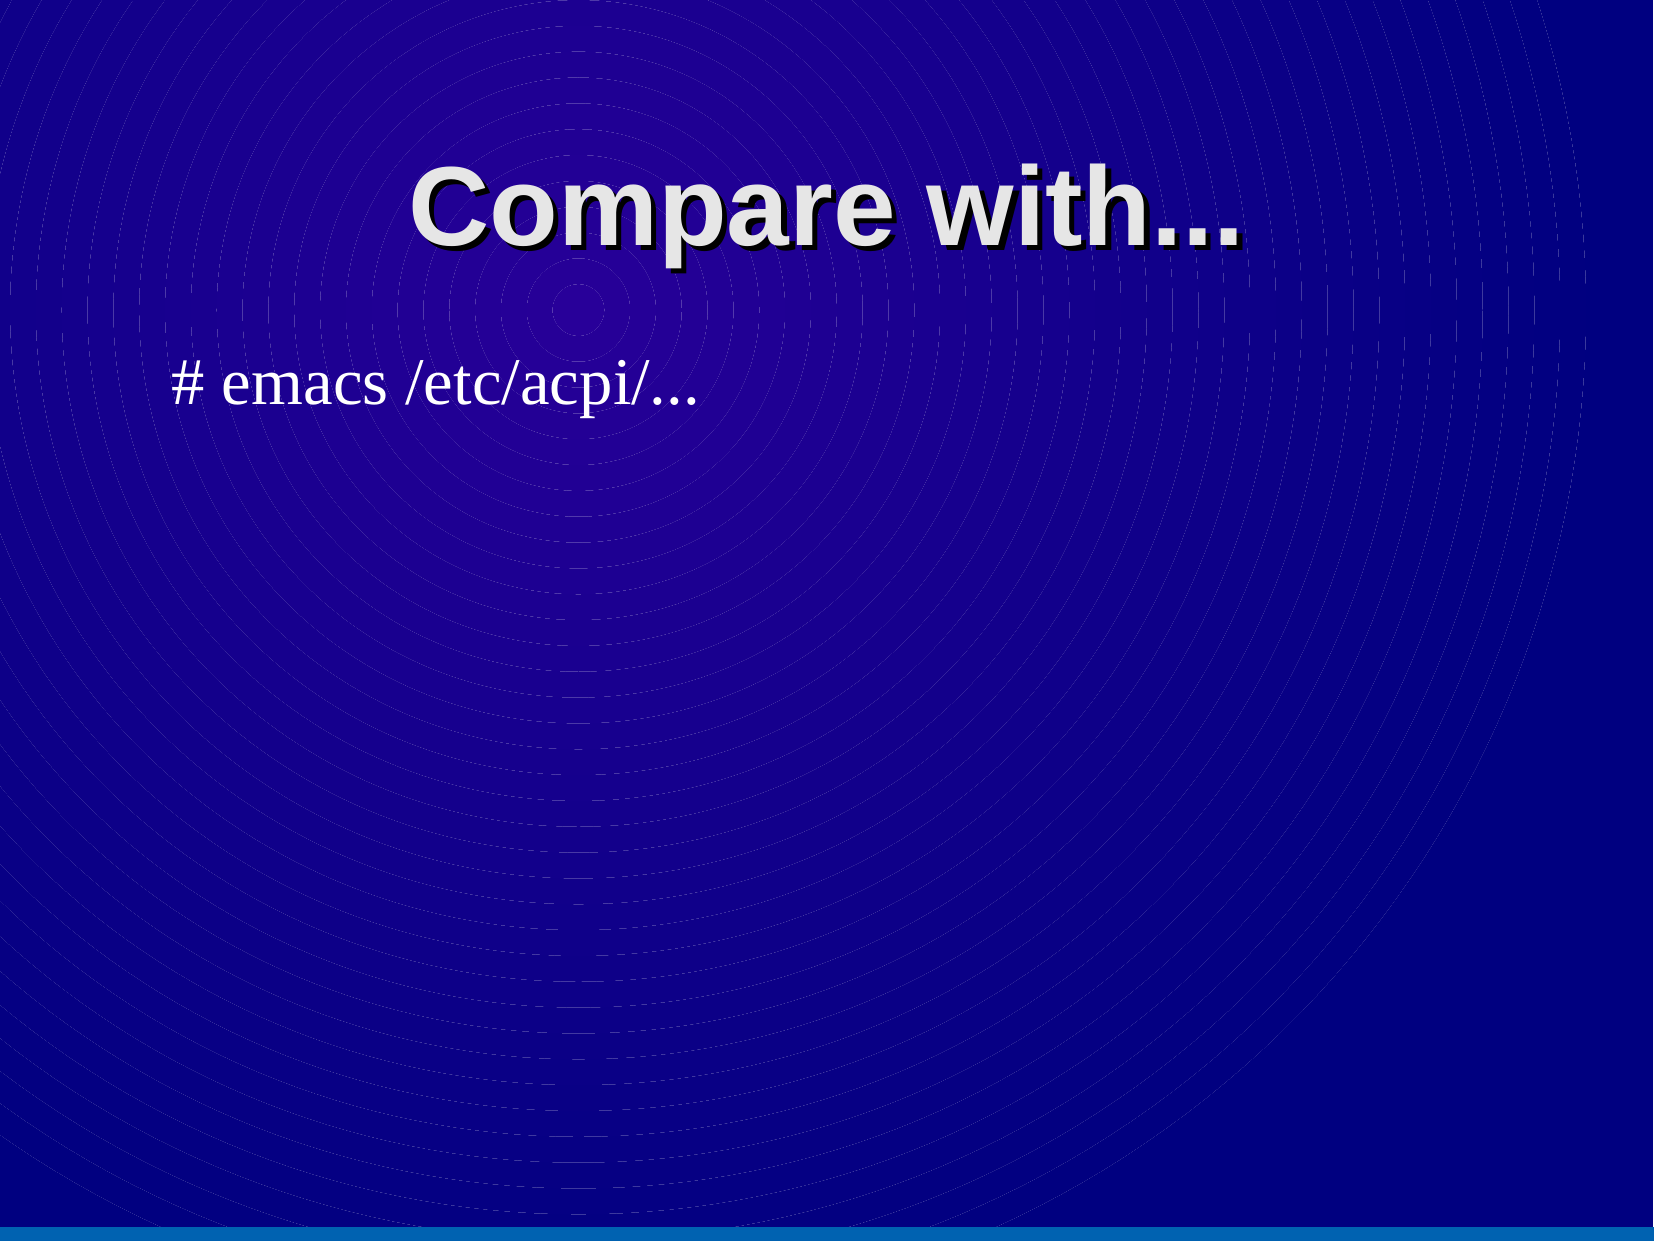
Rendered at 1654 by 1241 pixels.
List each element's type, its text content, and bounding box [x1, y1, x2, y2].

list # emacs /etc/acpi/... [121, 344, 1533, 1127]
title Compare with... [121, 102, 1533, 311]
